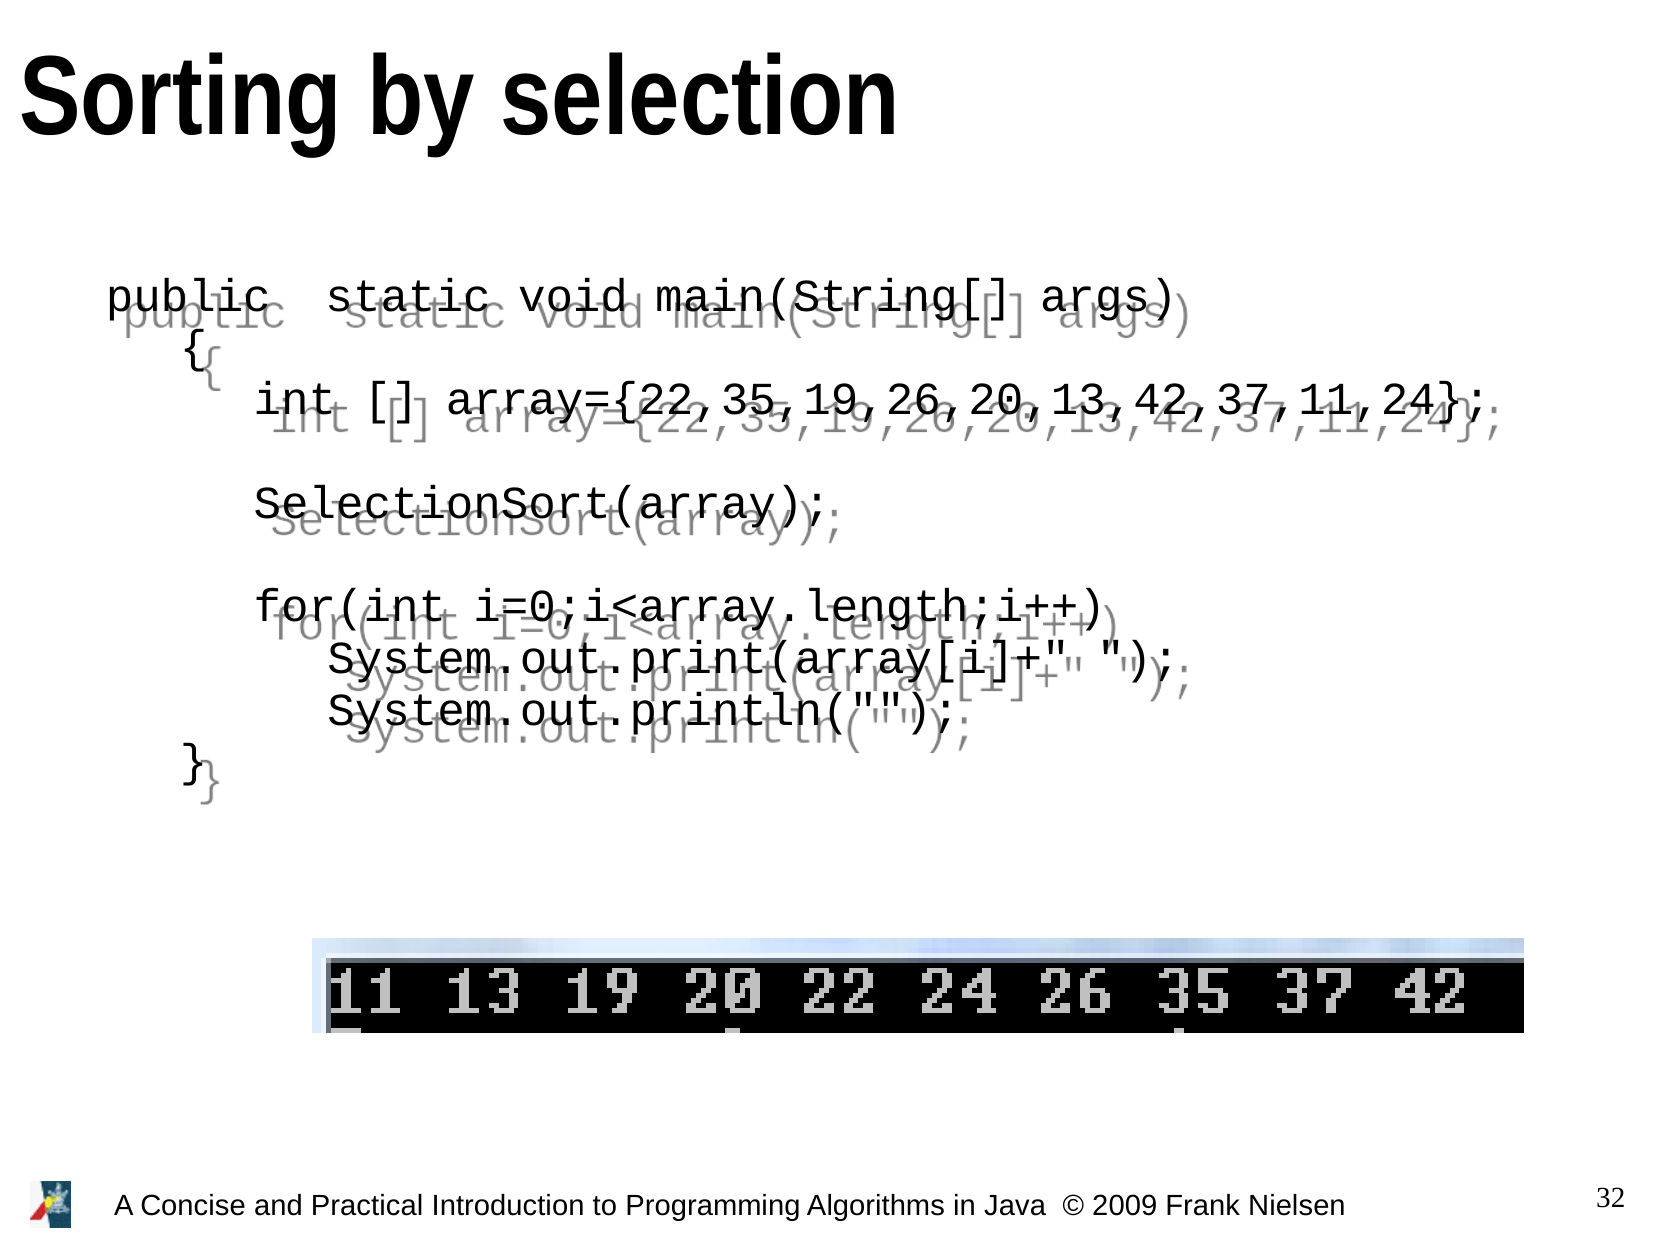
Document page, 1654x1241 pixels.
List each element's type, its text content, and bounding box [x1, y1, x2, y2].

text_box public static void main(String[] args) { int [] array={22,35,19,26,20,13,42,37,11,24}; SelectionSort(array); for(int i=0;i<array.length;i++) System.out.print(array[i]+" "); System.out.println(""); } [91, 265, 1506, 818]
picture [29, 1181, 71, 1228]
text_box Sorting by selection [4, 21, 916, 166]
picture [312, 938, 1524, 1033]
